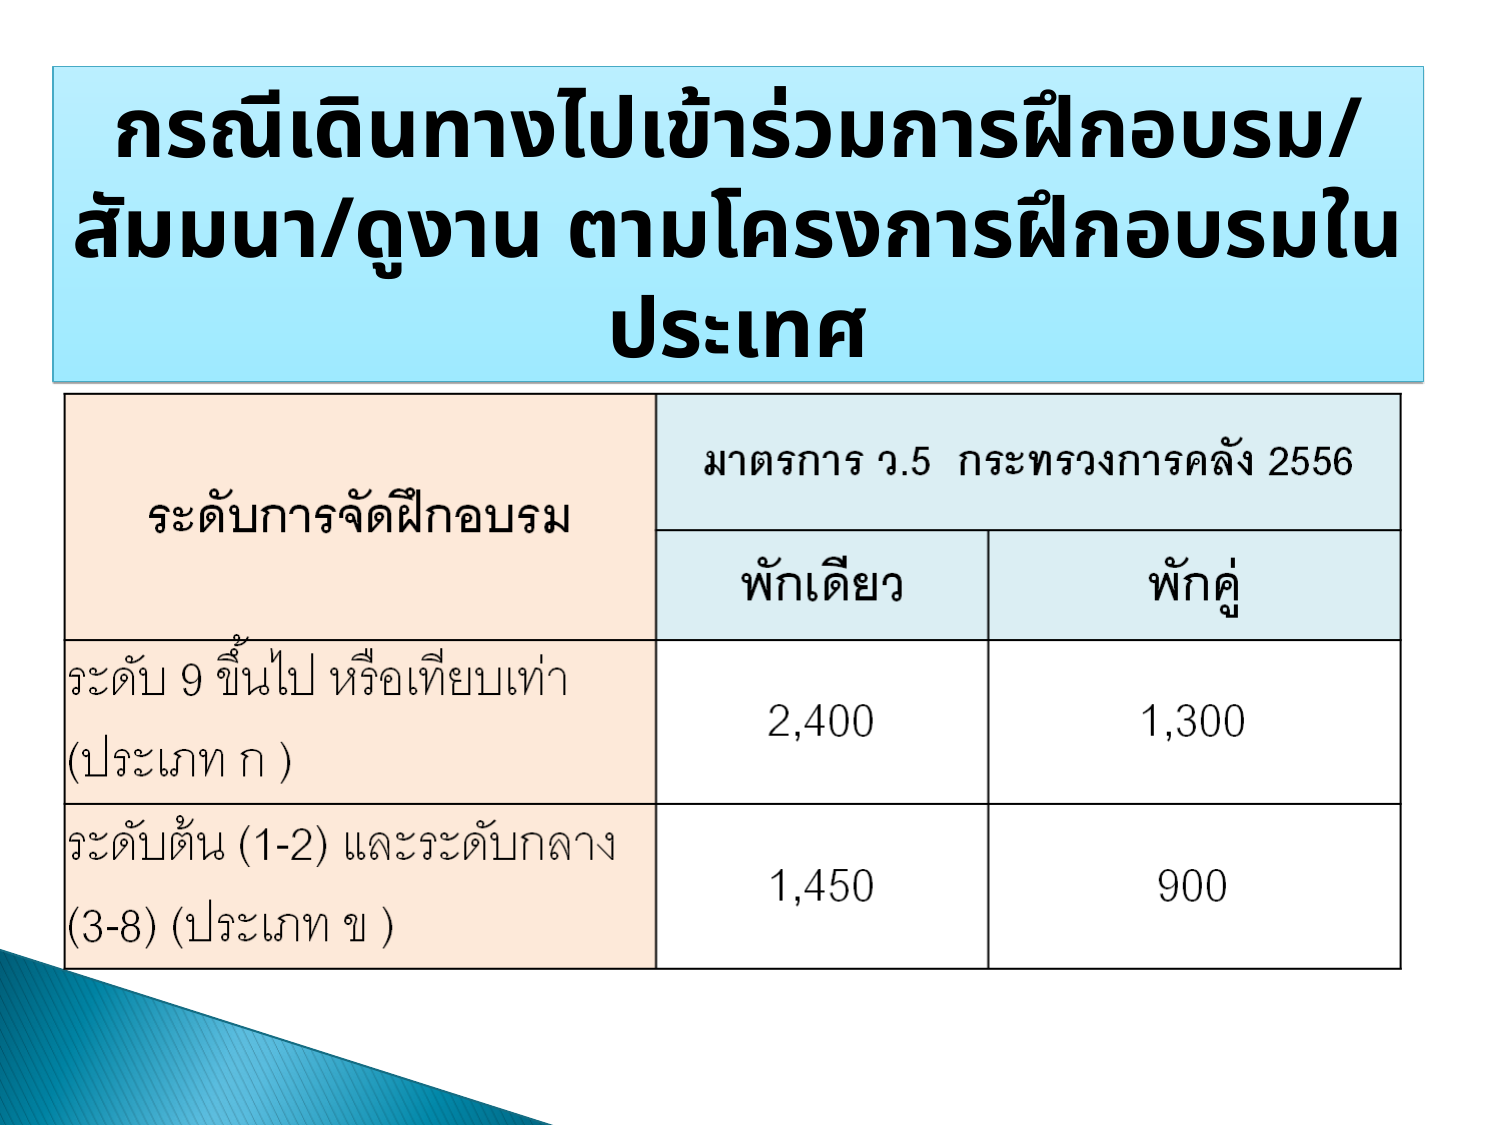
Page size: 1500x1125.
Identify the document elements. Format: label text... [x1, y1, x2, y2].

picture [53, 382, 1412, 981]
text_box กรณีเดินทางไปเข้าร่วมการฝึกอบรม/สัมมนา/ดูงาน ตามโครงการฝึกอบรมในประเทศ [53, 66, 1424, 284]
